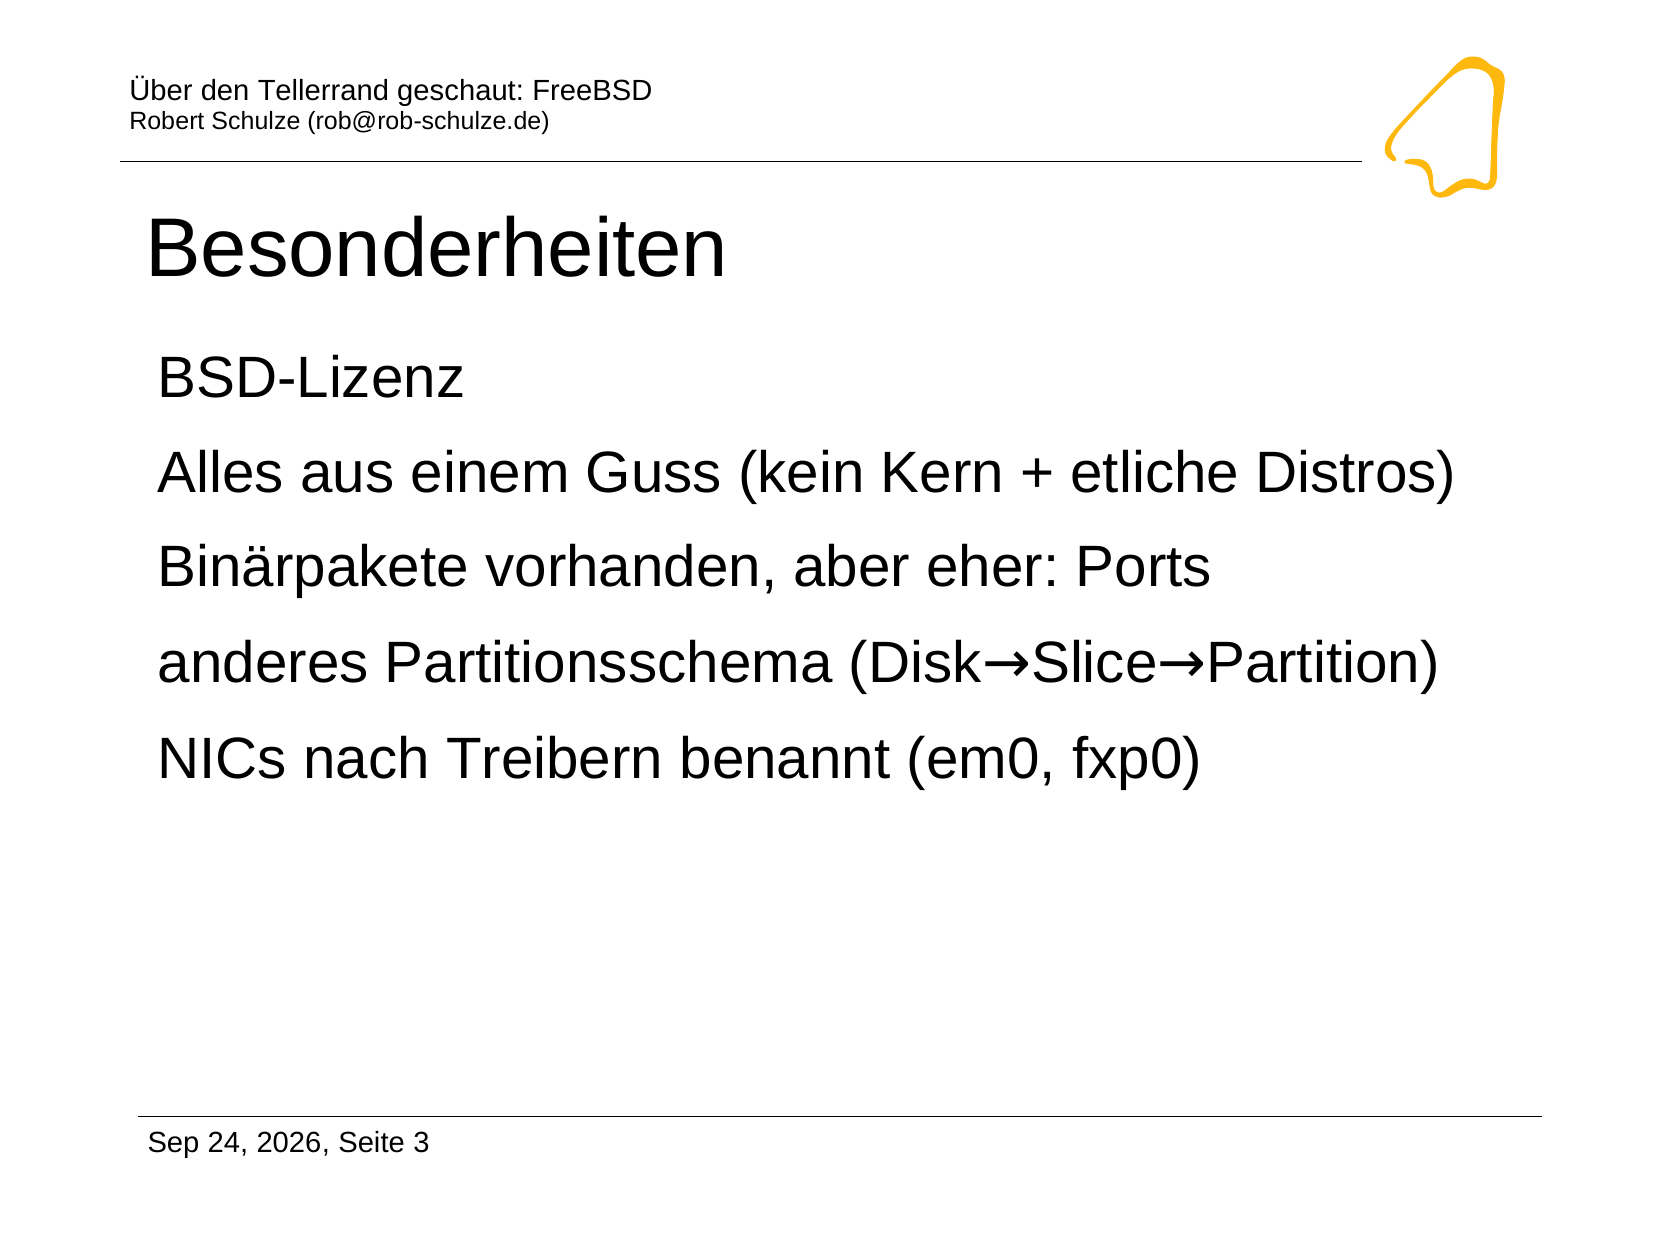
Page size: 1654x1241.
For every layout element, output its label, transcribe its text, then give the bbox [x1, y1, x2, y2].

list BSD-Lizenz Alles aus einem Guss (kein Kern + etliche Distros) Binärpakete vorhanden, aber eher: Ports anderes Partitionsschema (Disk→Slice→Partition) NICs nach Treibern benannt (em0, fxp0) [139, 344, 1552, 1087]
picture [1350, 29, 1540, 224]
title Besonderheiten [145, 186, 1390, 310]
